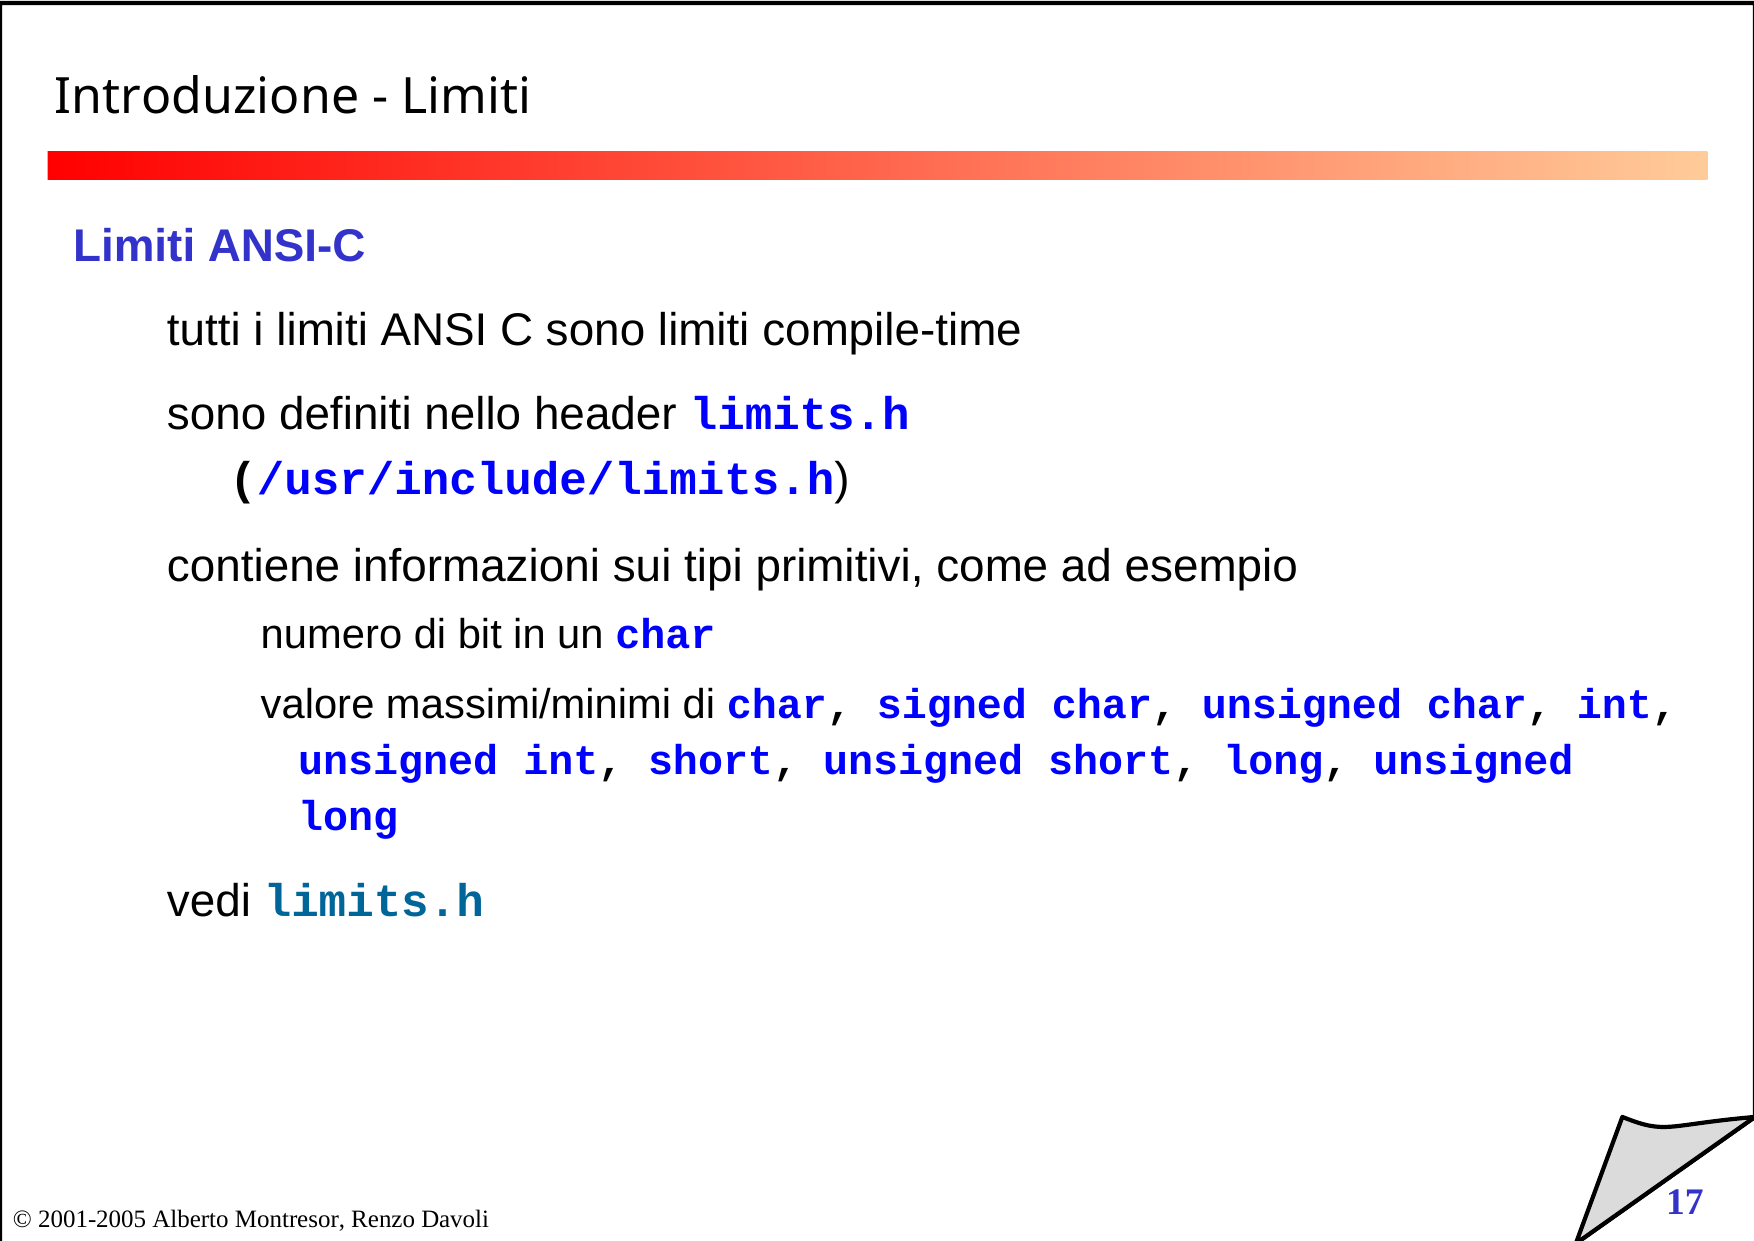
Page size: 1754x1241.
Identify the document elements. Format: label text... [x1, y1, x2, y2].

list Limiti ANSI-C tutti i limiti ANSI C sono limiti compile-time sono definiti nello header limits.h (/usr/include/limits.h) contiene informazioni sui tipi primitivi, come ad esempio numero di bit in un char valore massimi/minimi di char, signed char, unsigned char, int, unsigned int, short, unsigned short, long, unsigned long vedi limits.h [58, 212, 1696, 1012]
title Introduzione - Limiti [40, 49, 1714, 144]
